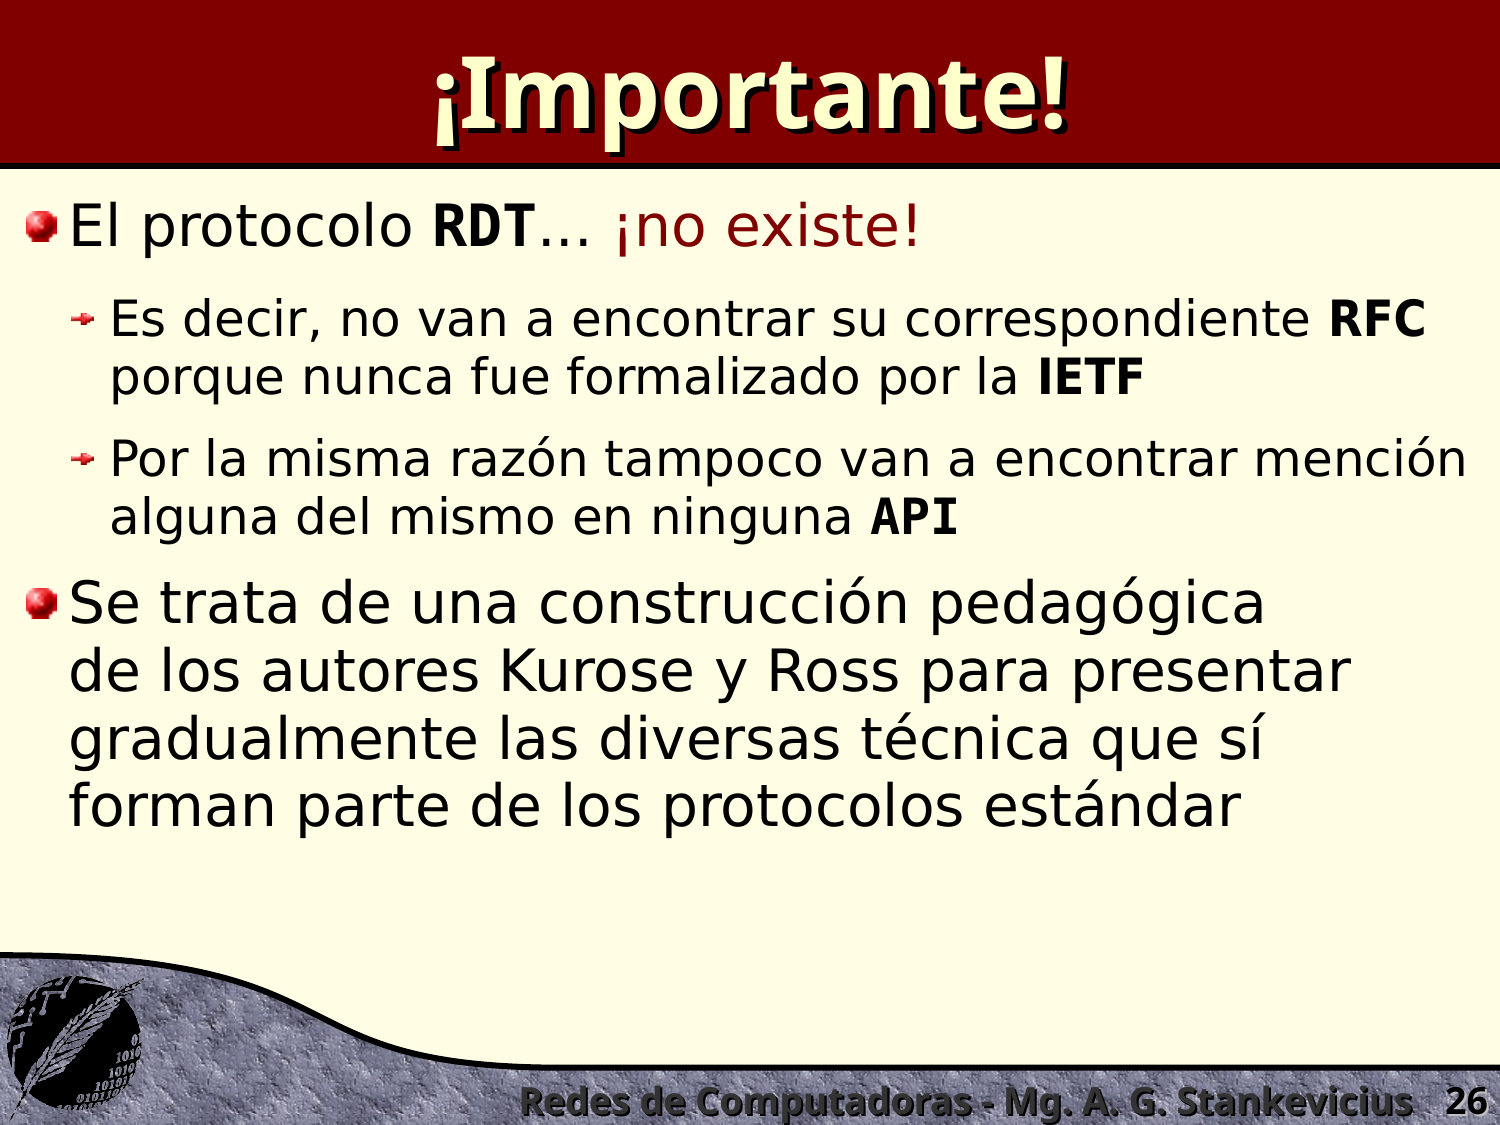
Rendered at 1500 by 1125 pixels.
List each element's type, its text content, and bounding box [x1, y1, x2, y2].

picture [0, 959, 1500, 1125]
picture [790, 1100, 795, 1110]
title ¡Importante! [15, 5, 1485, 160]
list El protocolo RDT... ¡no existe! Es decir, no van a encontrar su correspondiente RFC porque nunca fue formalizado por la IETF Por la misma razón tampoco van a encontrar mención alguna del mismo en ninguna API Se trata de una construcción pedagógica de los autores Kurose y Ross para presentar gradualmente las diversas técnica que sí forman parte de los protocolos estándar [11, 192, 1486, 845]
picture [1047, 1100, 1054, 1110]
